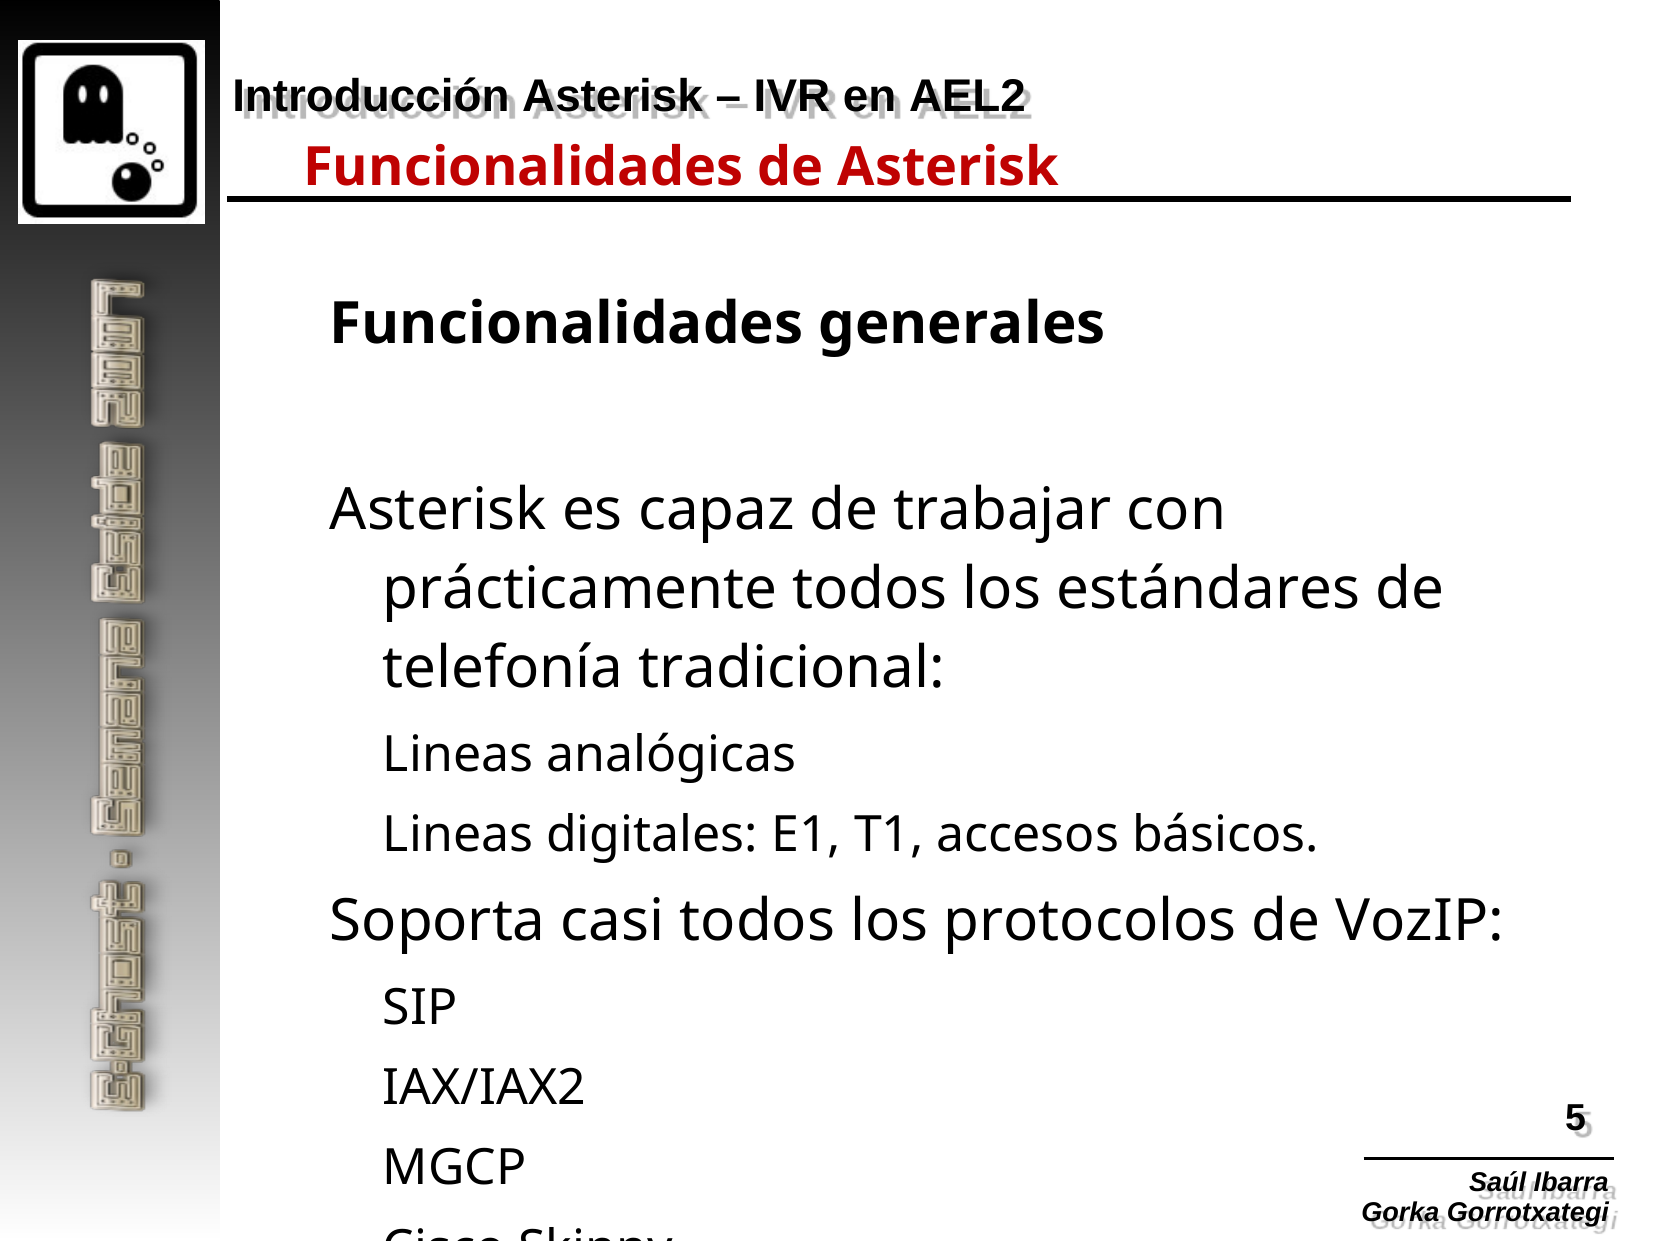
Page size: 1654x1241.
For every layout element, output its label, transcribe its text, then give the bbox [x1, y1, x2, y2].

title Funcionalidades de Asterisk [303, 125, 1624, 204]
list Funcionalidades generales Asterisk es capaz de trabajar con prácticamente todos los estándares de telefonía tradicional: Lineas analógicas Lineas digitales: E1, T1, accesos básicos. Soporta casi todos los protocolos de VozIP: SIP IAX/IAX2 MGCP Cisco Skinny ... [312, 281, 1625, 1241]
picture [51, 250, 180, 1122]
picture [18, 40, 205, 224]
